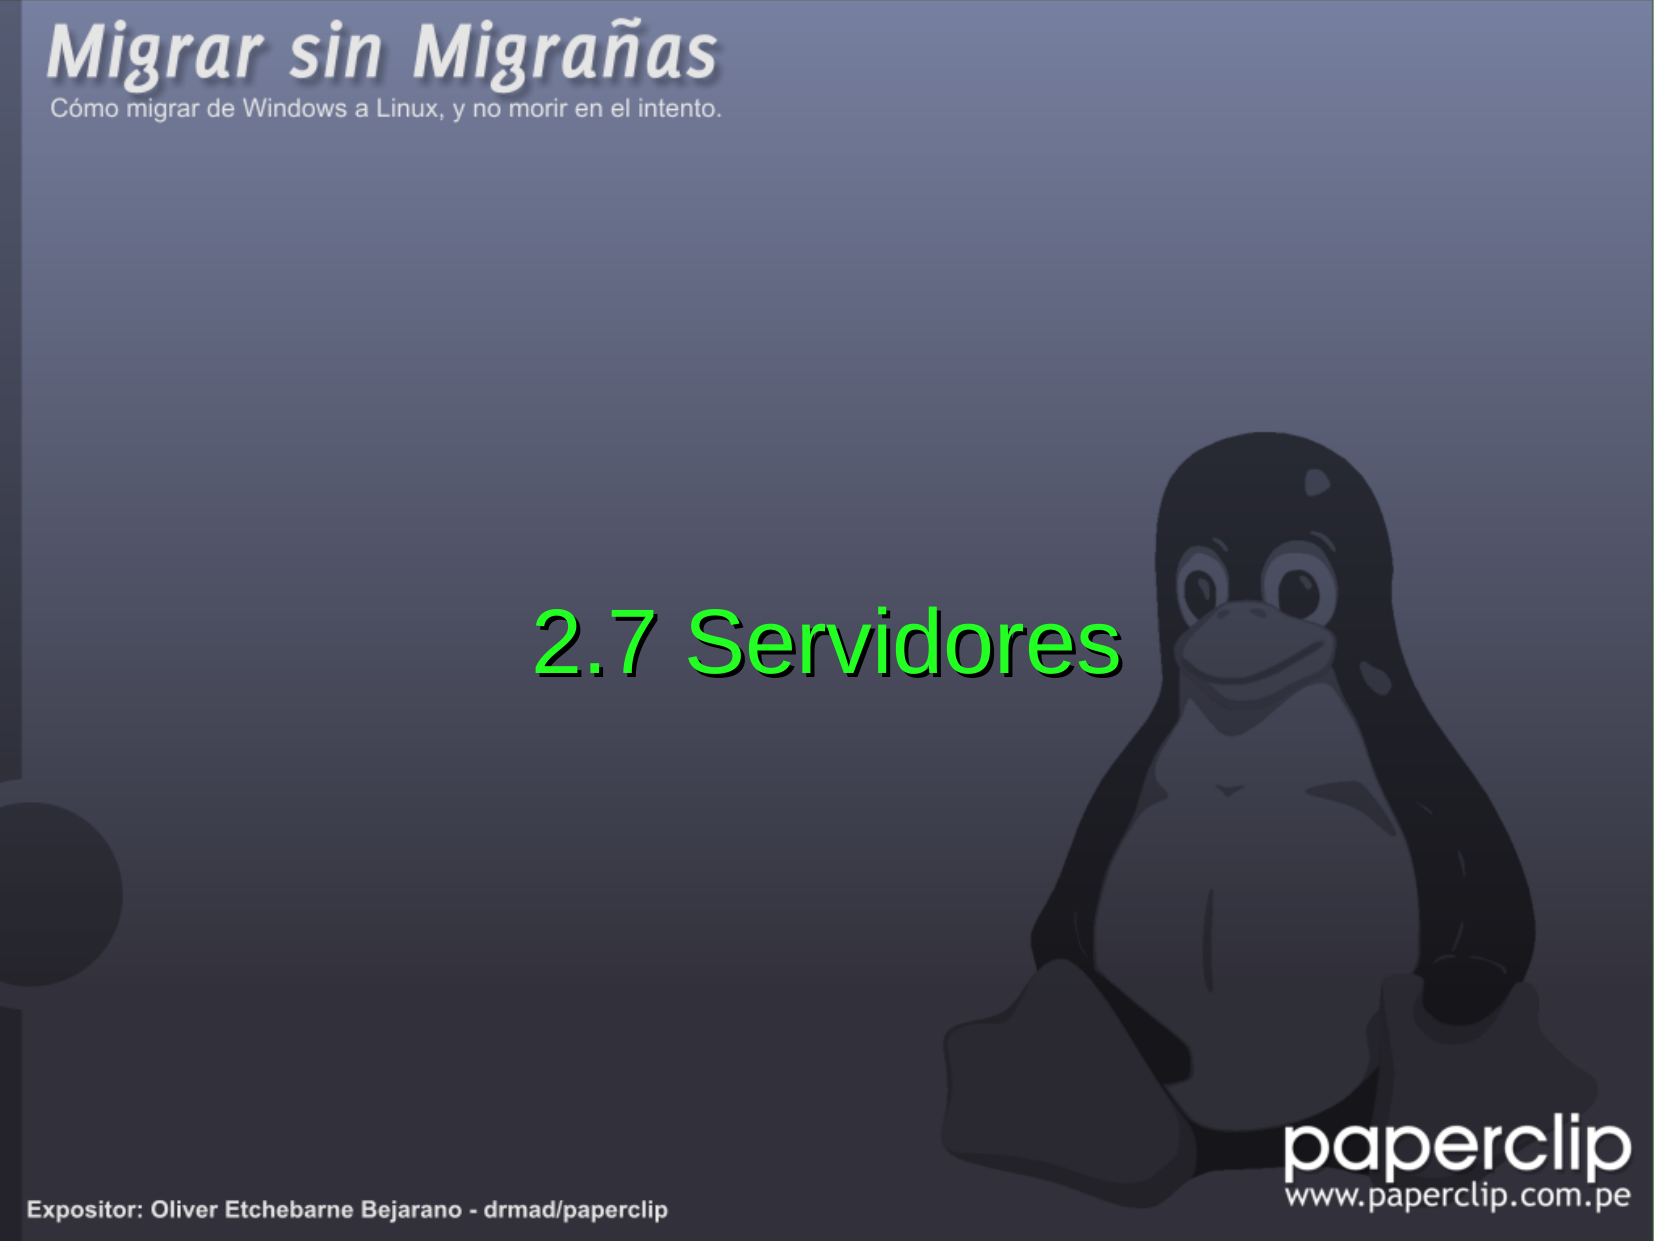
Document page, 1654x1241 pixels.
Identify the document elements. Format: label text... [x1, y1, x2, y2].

picture [0, 0, 1654, 1241]
title 2.7 Servidores [83, 572, 1572, 712]
